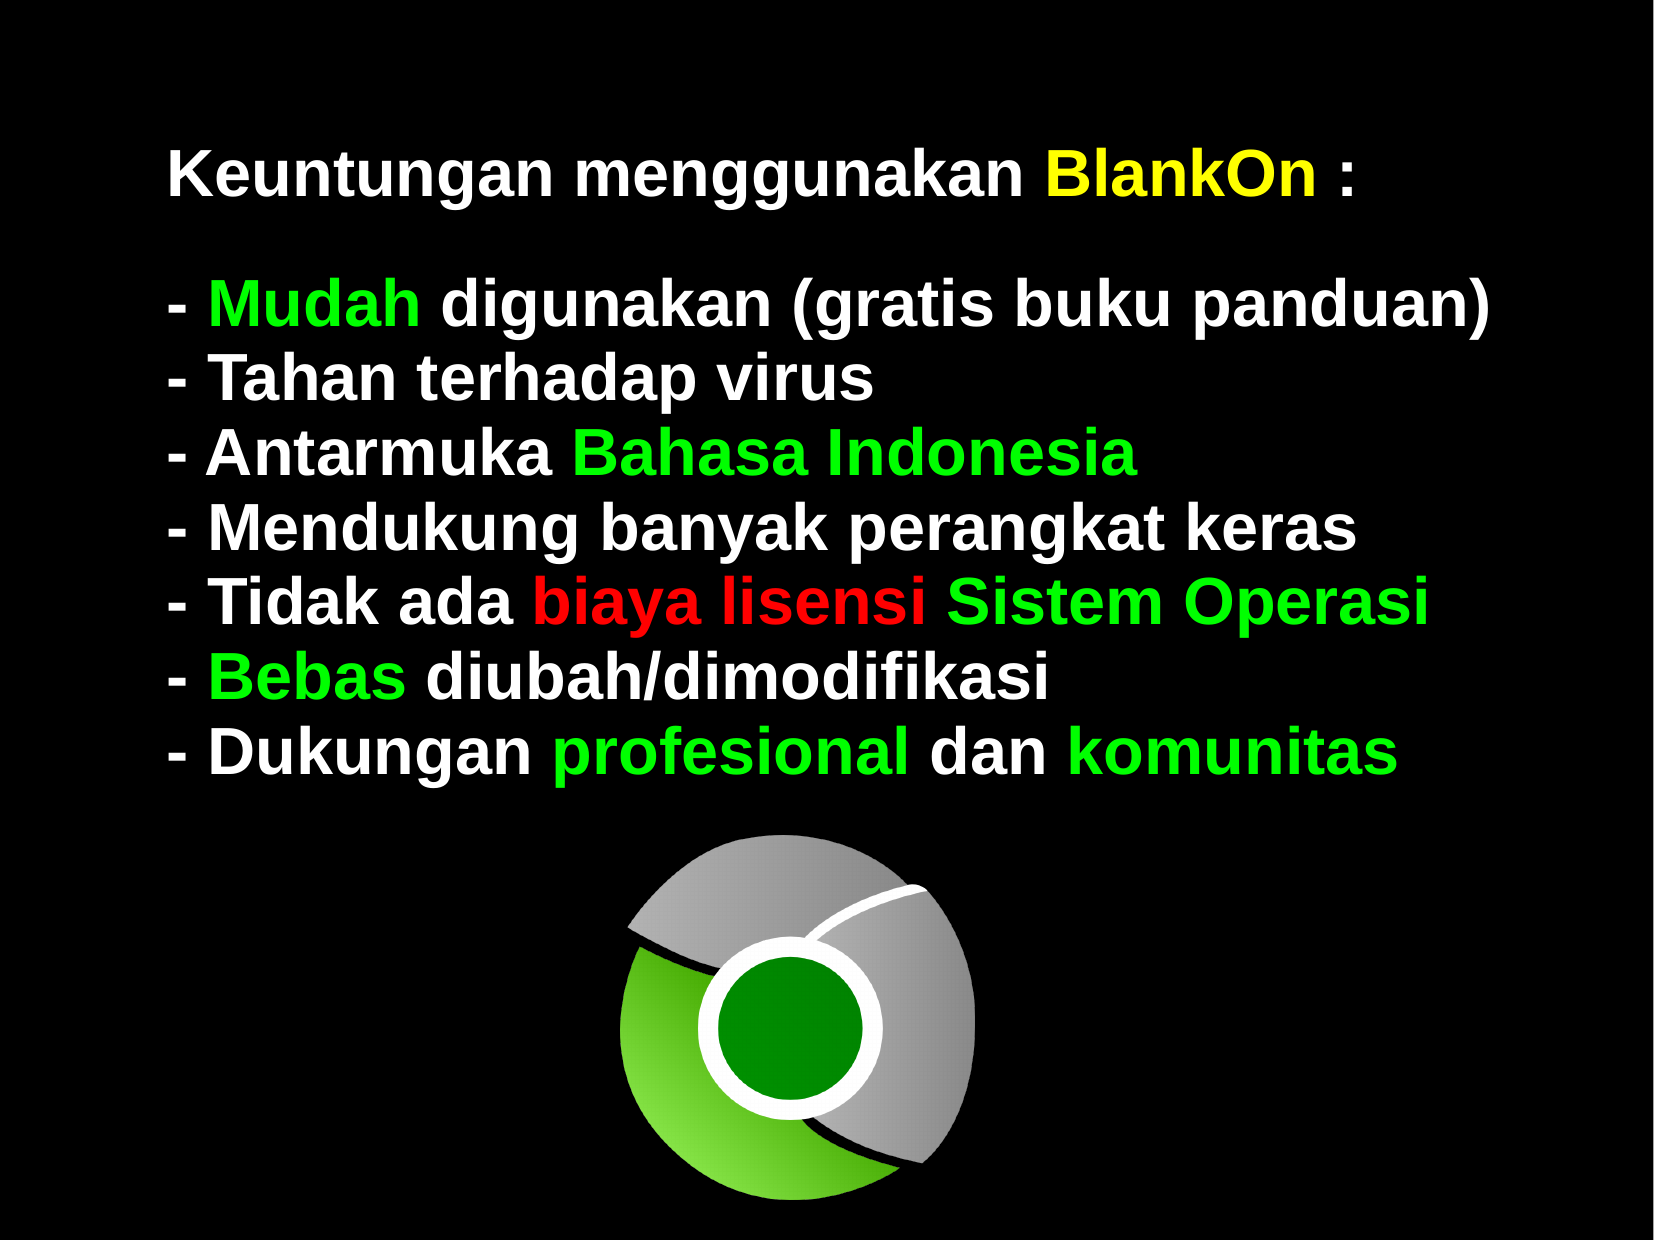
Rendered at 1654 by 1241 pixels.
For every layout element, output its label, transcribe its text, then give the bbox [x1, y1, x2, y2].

text_box - Mudah digunakan (gratis buku panduan) - Tahan terhadap virus - Antarmuka Bahasa Indonesia - Mendukung banyak perangkat keras - Tidak ada biaya lisensi Sistem Operasi - Bebas diubah/dimodifikasi - Dukungan profesional dan komunitas [151, 258, 1510, 872]
picture [620, 835, 976, 1201]
text_box Keuntungan menggunakan BlankOn : [151, 128, 1377, 218]
